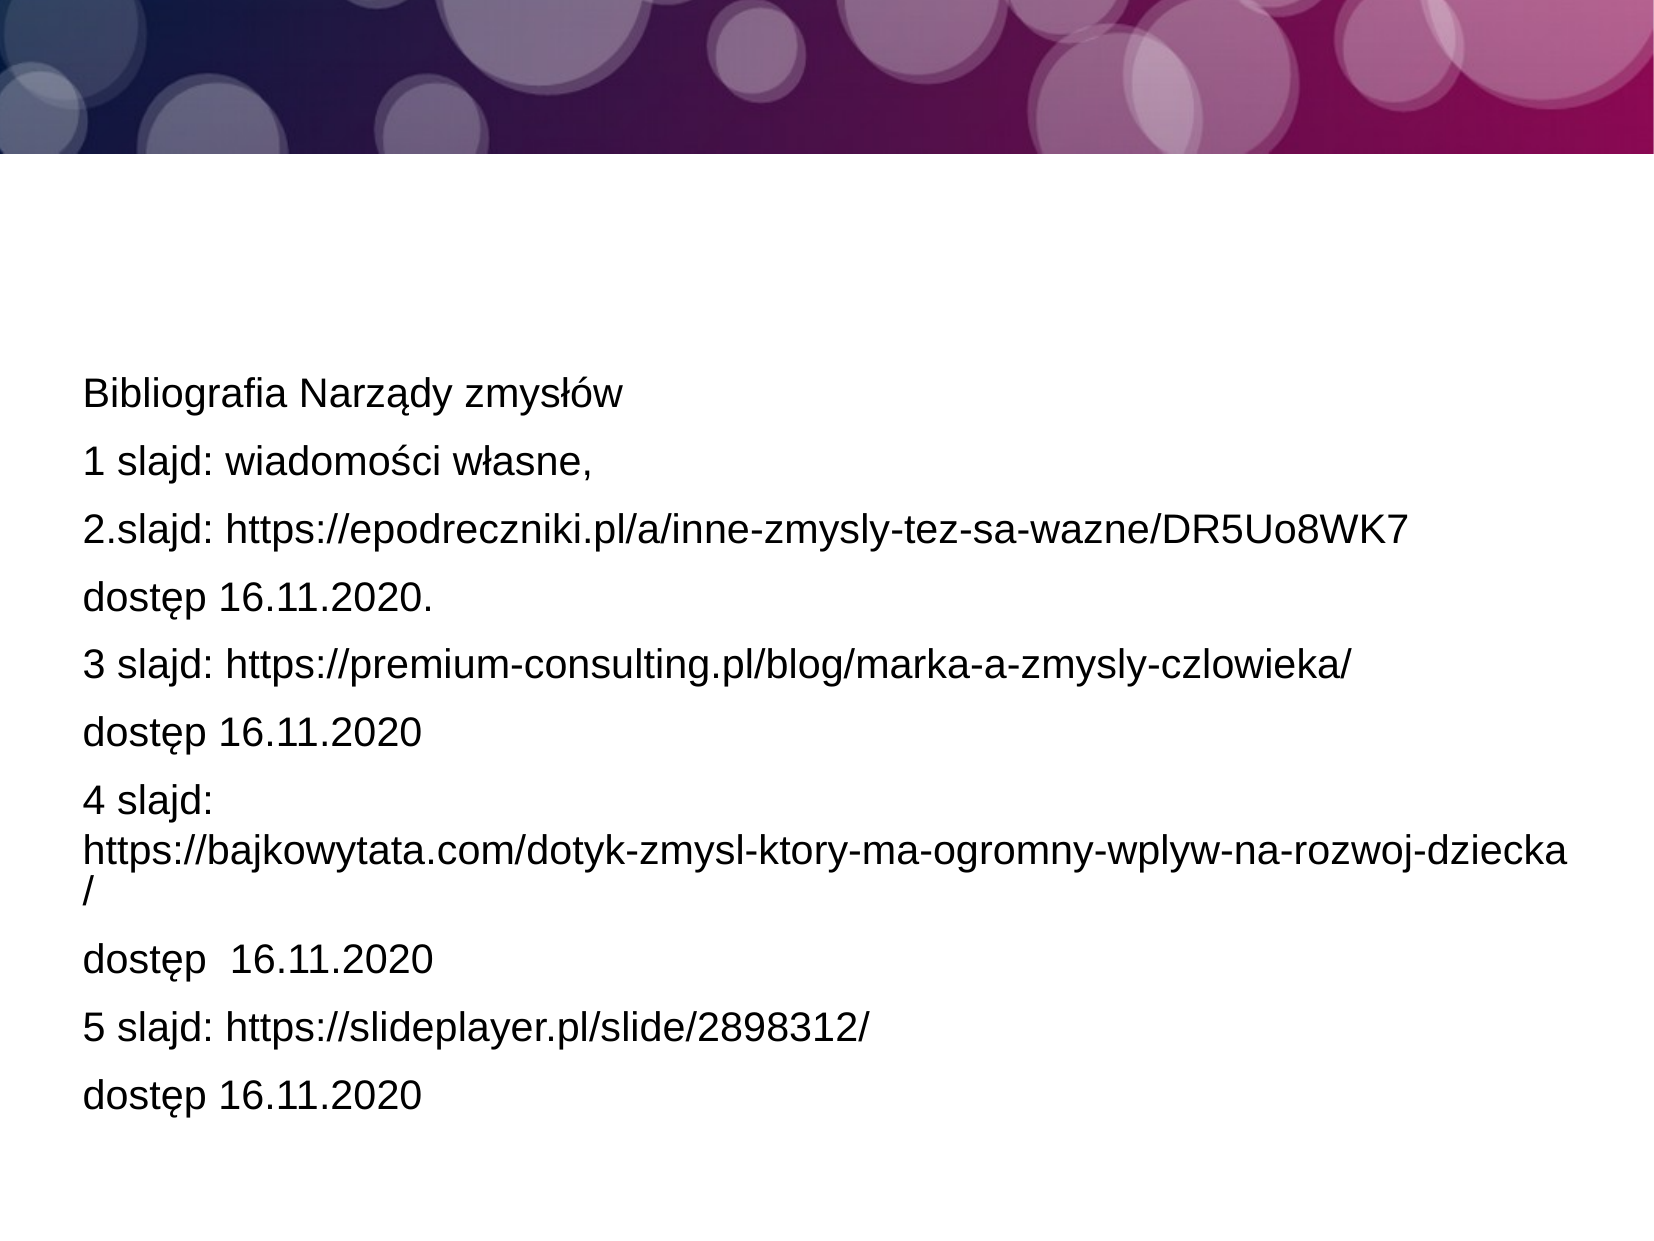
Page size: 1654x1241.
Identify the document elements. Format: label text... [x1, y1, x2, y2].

list Bibliografia Narządy zmysłów 1 slajd: wiadomości własne, 2.slajd: https://epodreczniki.pl/a/inne-zmysly-tez-sa-wazne/DR5Uo8WK7 dostęp 16.11.2020. 3 slajd: https://premium-consulting.pl/blog/marka-a-zmysly-czlowieka/ dostęp 16.11.2020 4 slajd:https://bajkowytata.com/dotyk-zmysl-ktory-ma-ogromny-wplyw-na-rozwoj-dziecka/ dostęp 16.11.2020 5 slajd: https://slideplayer.pl/slide/2898312/ dostęp 16.11.2020 [82, 366, 1571, 1087]
